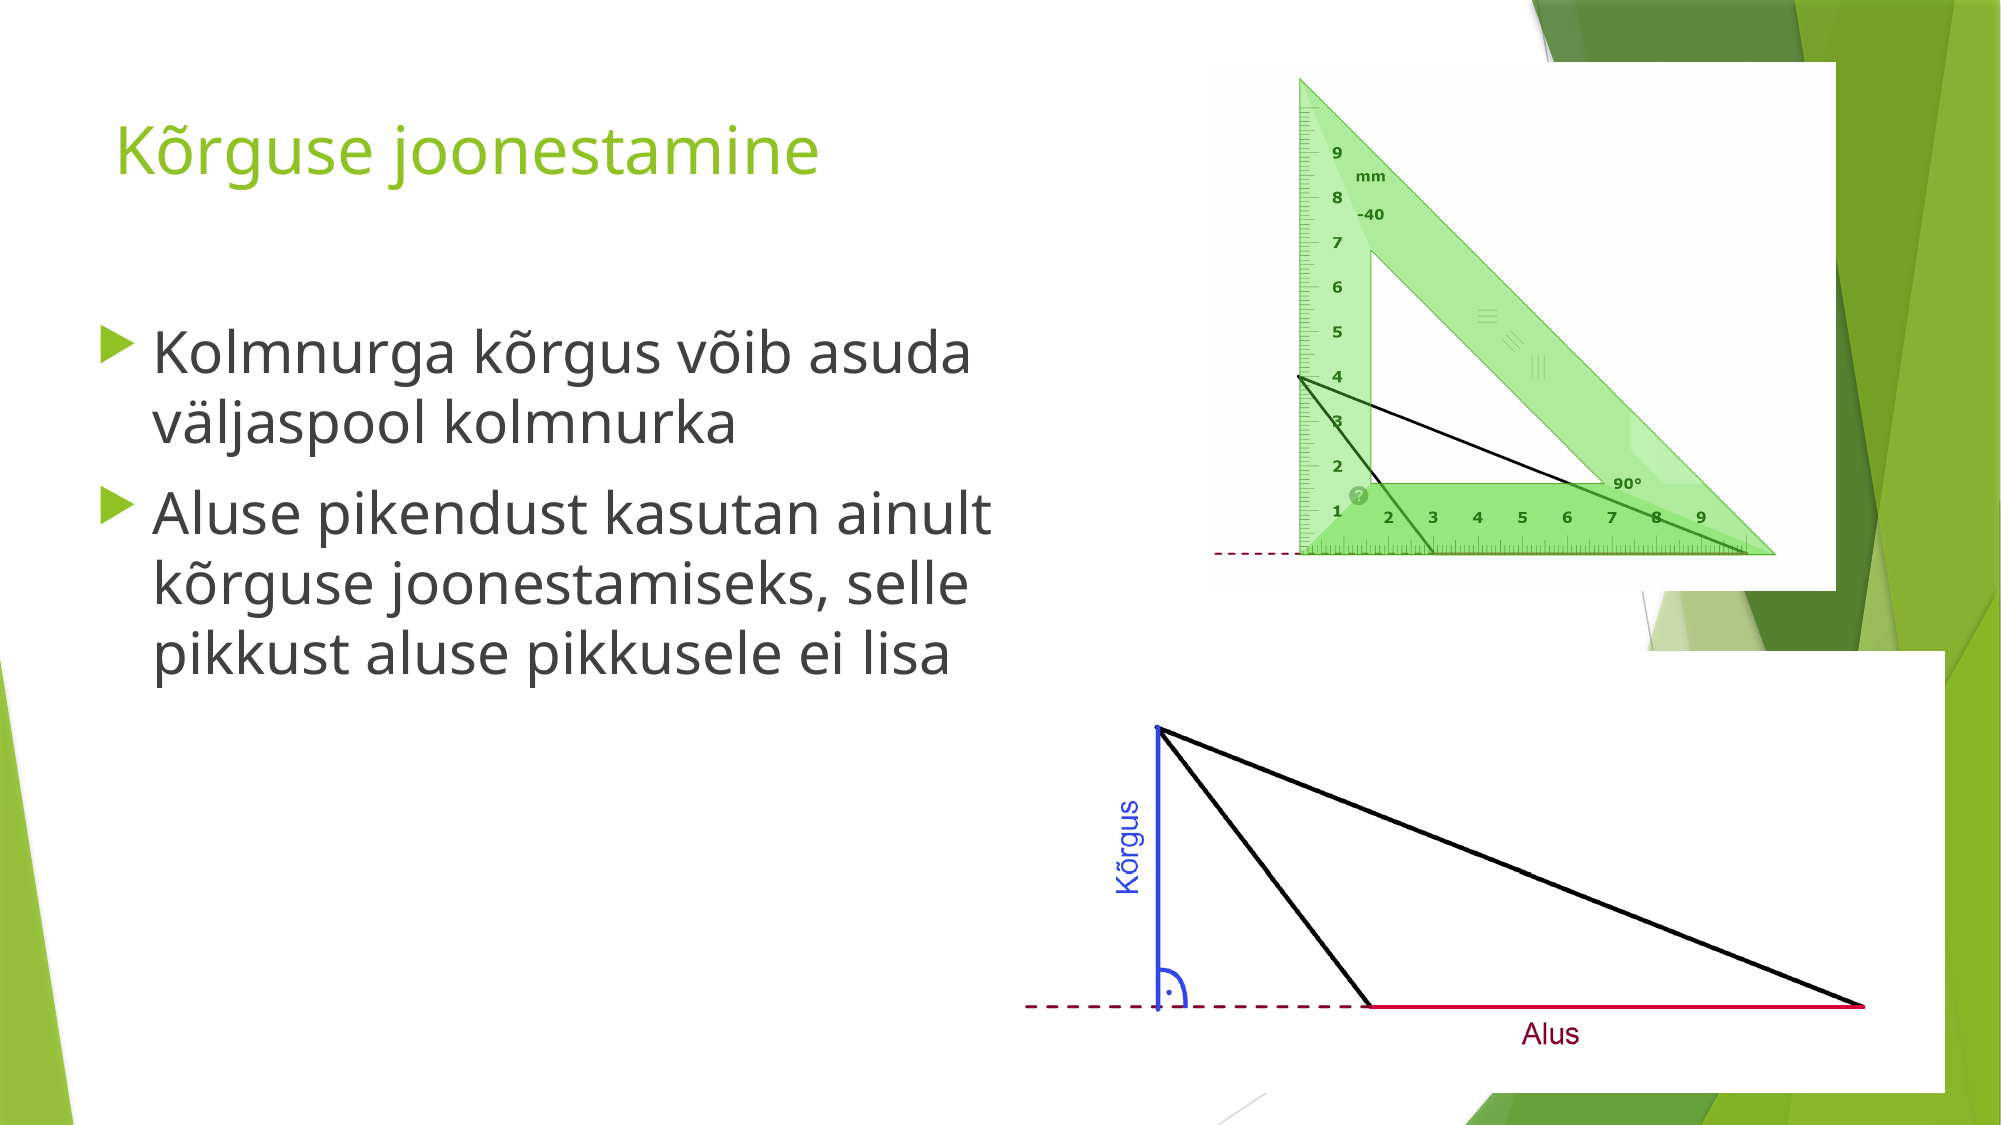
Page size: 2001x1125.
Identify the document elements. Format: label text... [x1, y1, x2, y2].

picture [1210, 62, 1836, 591]
picture [1003, 651, 1945, 1093]
title Kõrguse joonestamine [99, 99, 1210, 237]
list Kolmnurga kõrgus võib asuda väljaspool kolmnurka Aluse pikendust kasutan ainult kõrguse joonestamiseks, selle pikkust aluse pikkusele ei lisa [81, 308, 1152, 1063]
